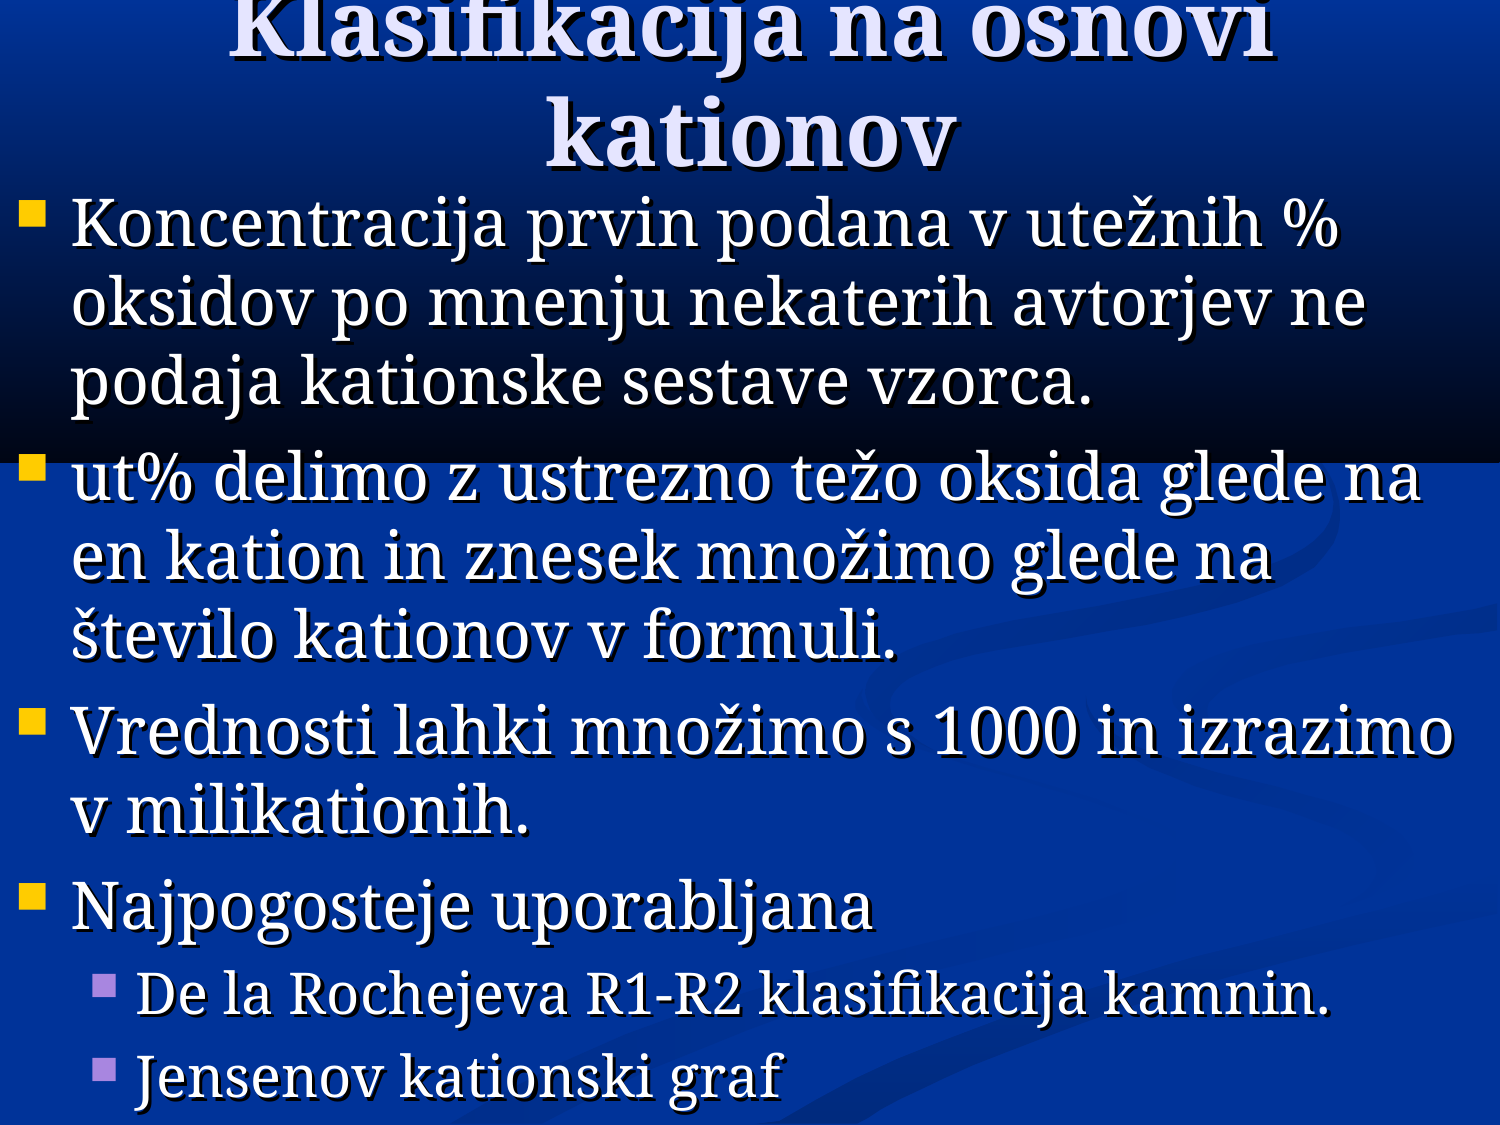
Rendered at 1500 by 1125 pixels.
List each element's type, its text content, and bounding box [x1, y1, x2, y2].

list Koncentracija prvin podana v utežnih % oksidov po mnenju nekaterih avtorjev ne podaja kationske sestave vzorca. ut% delimo z ustrezno težo oksida glede na en kation in znesek množimo glede na število kationov v formuli. Vrednosti lahki množimo s 1000 in izrazimo v milikationih. Najpogosteje uporabljana De la Rochejeva R1-R2 klasifikacija kamnin. Jensenov kationski graf [0, 172, 1500, 1125]
title Klasifikacija na osnovi kationov [76, 0, 1427, 149]
